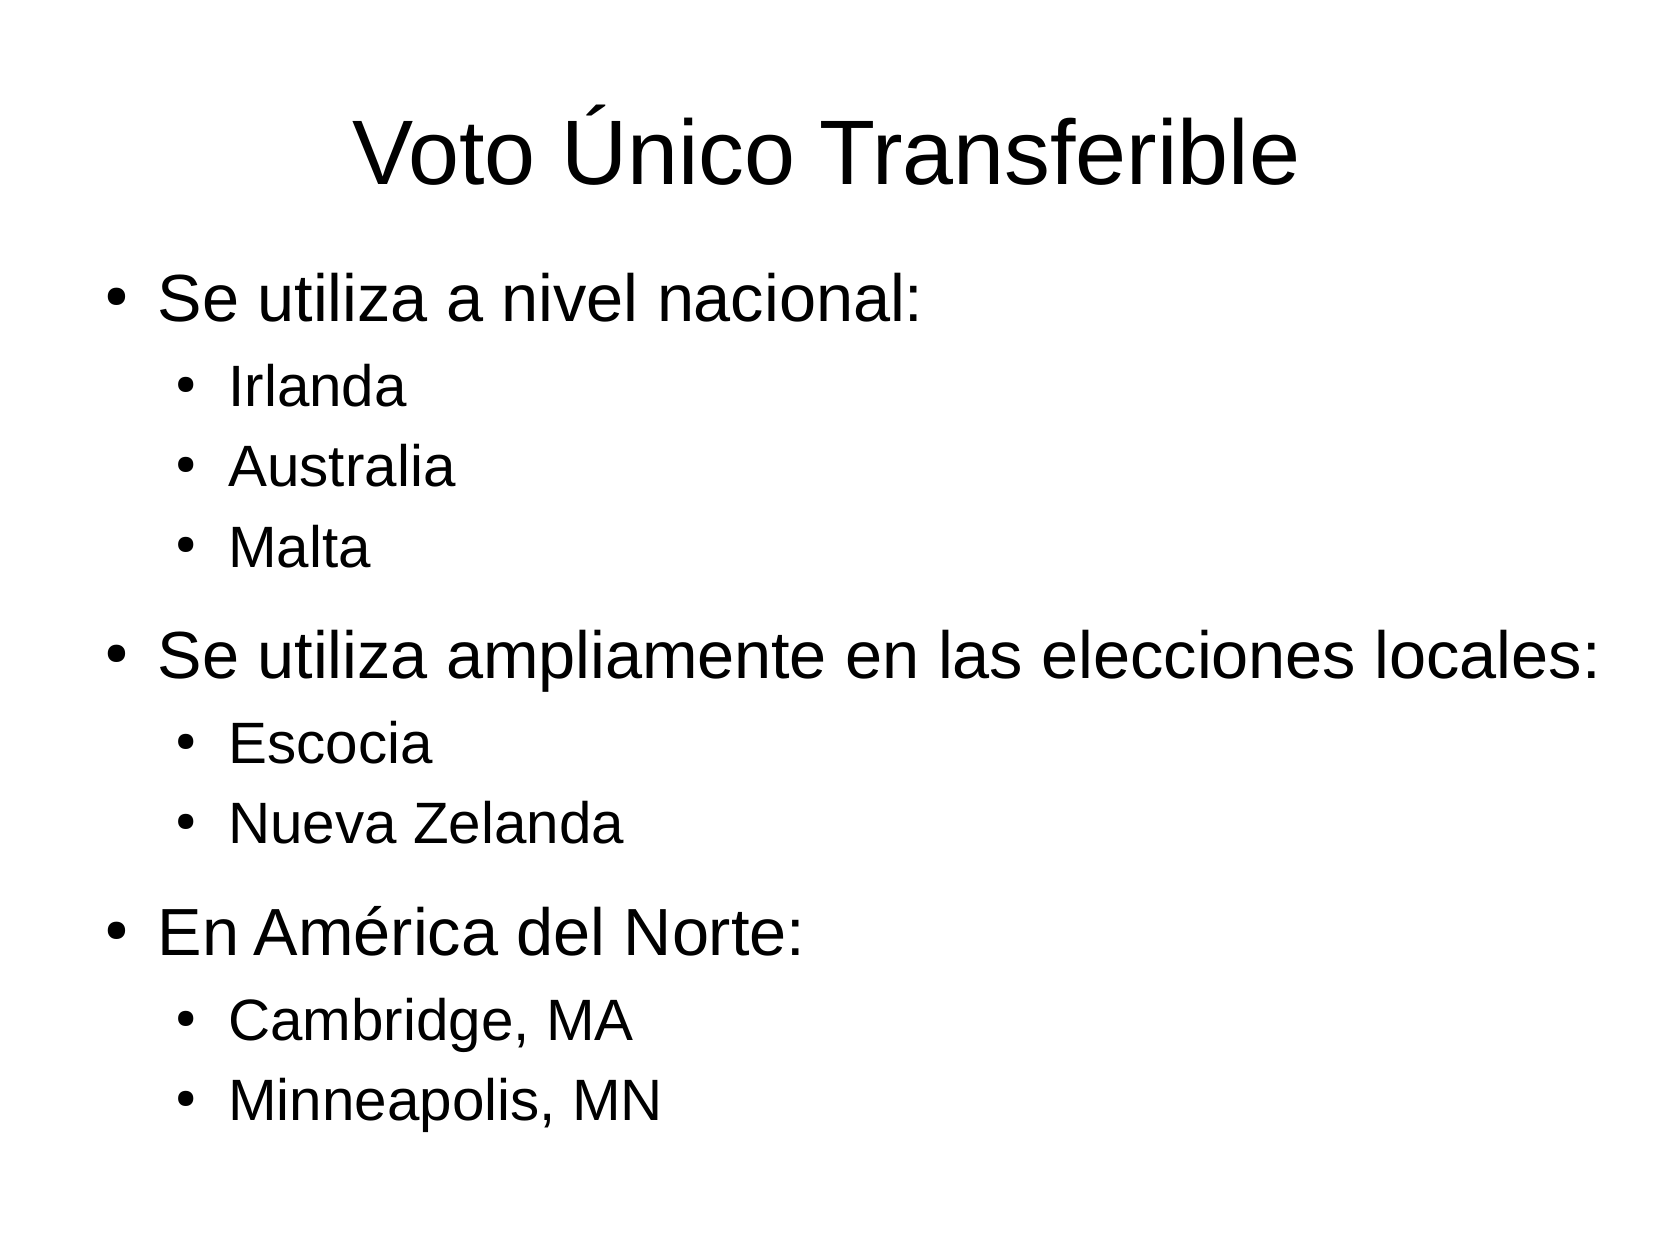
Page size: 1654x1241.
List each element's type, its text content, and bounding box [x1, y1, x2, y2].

title Voto Único Transferible [82, 49, 1571, 257]
list Se utiliza a nivel nacional: Irlanda Australia Malta Se utiliza ampliamente en las elecciones locales: Escocia Nueva Zelanda En América del Norte: Cambridge, MA Minneapolis, MN [86, 261, 1613, 1133]
